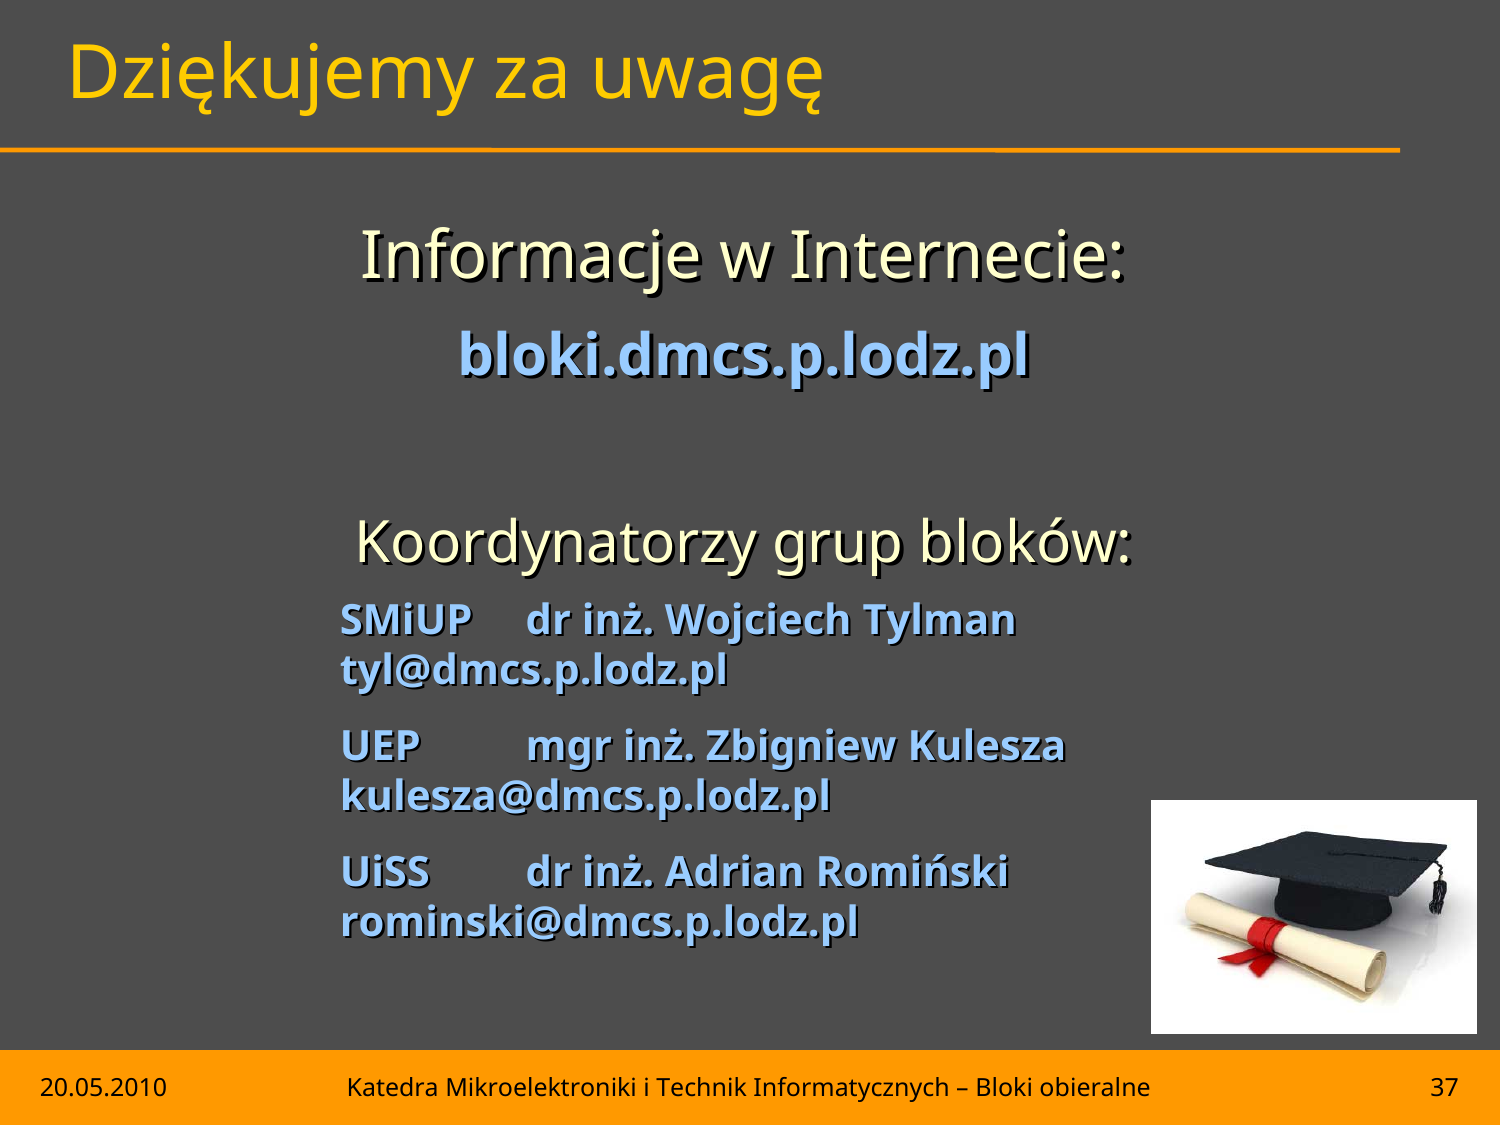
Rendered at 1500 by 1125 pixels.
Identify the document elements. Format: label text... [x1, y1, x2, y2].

list Informacje w Internecie: bloki.dmcs.p.lodz.pl Koordynatorzy grup bloków: [24, 200, 1463, 626]
picture [1151, 800, 1477, 1034]
text_box SMiUP dr inż. Wojciech Tylman tyl@dmcs.p.lodz.pl UEP mgr inż. Zbigniew Kulesza kulesza@dmcs.p.lodz.pl UiSS dr inż. Adrian Romiński rominski@dmcs.p.lodz.pl [324, 584, 1163, 953]
title Dziękujemy za uwagę [52, 12, 1469, 127]
